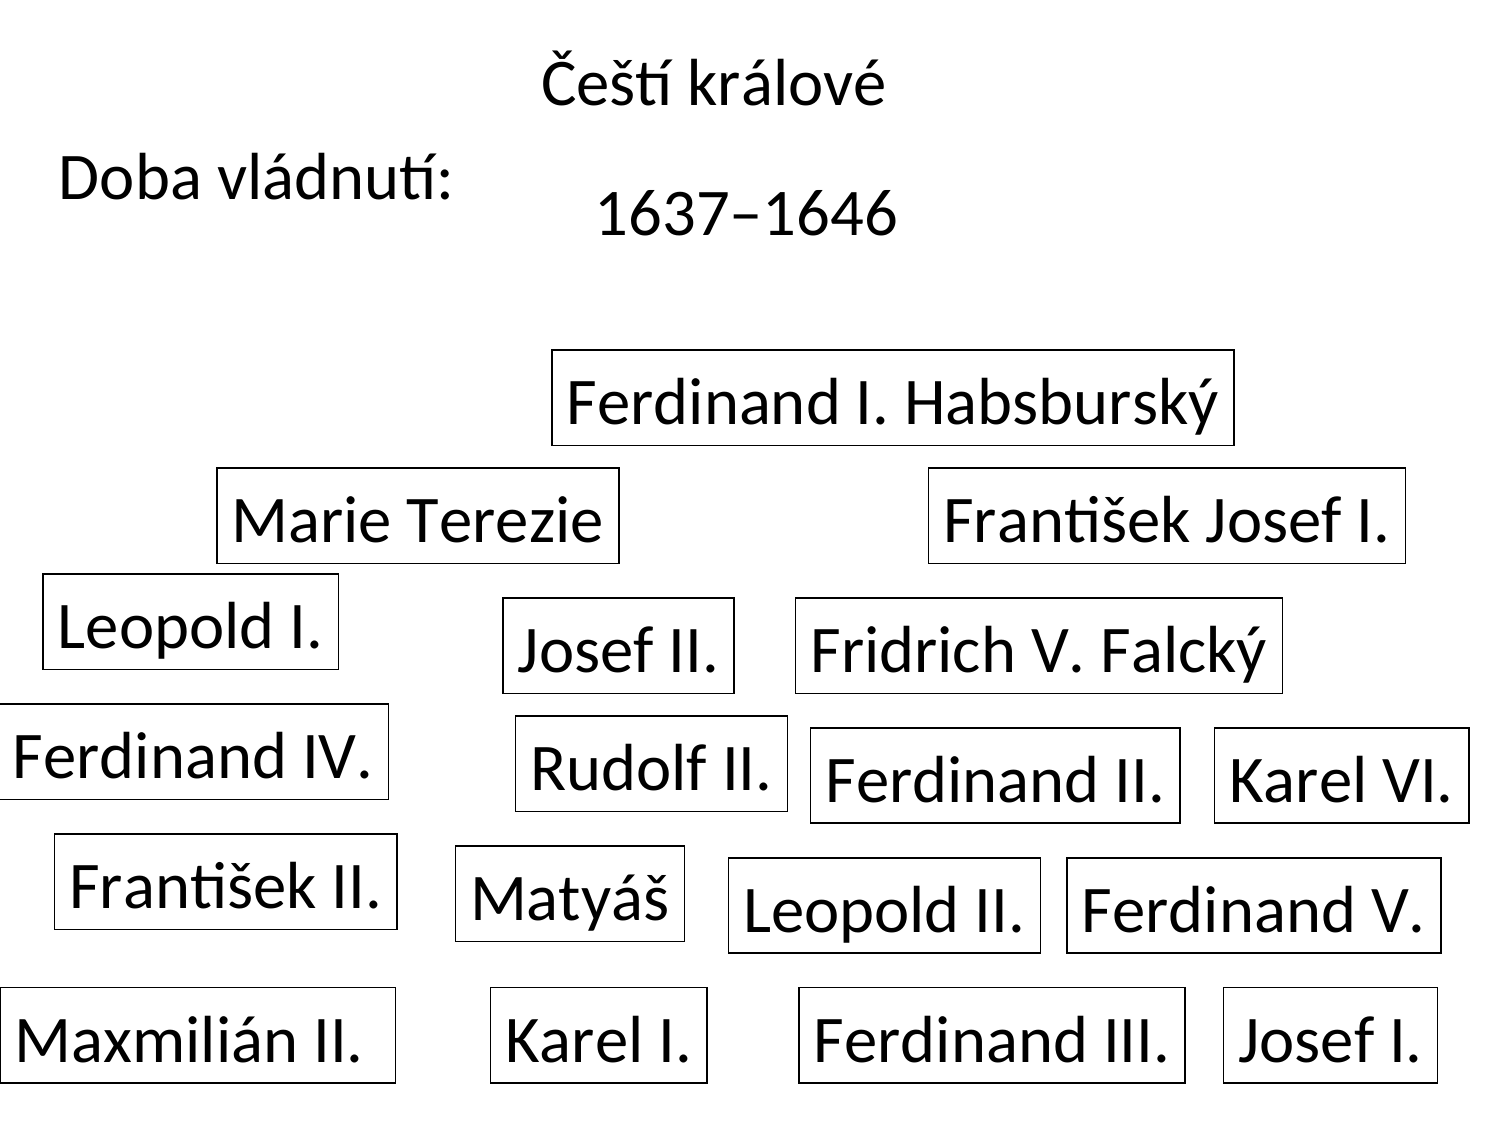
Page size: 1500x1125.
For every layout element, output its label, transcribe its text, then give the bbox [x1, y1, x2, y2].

text_box František II. [54, 834, 398, 930]
text_box Marie Terezie [216, 467, 620, 564]
text_box Doba vládnutí: [44, 125, 470, 221]
text_box Čeští králové [526, 30, 903, 127]
text_box Maxmilián II. [0, 987, 396, 1084]
text_box Leopold I. [43, 574, 339, 670]
text_box František Josef I. [928, 467, 1406, 564]
text_box Ferdinand III. [798, 987, 1186, 1084]
text_box Karel I. [490, 987, 708, 1084]
text_box Ferdinand IV. [0, 704, 389, 800]
text_box Ferdinand V. [1067, 857, 1441, 954]
text_box Fridrich V. Falcký [795, 597, 1283, 694]
text_box Matyáš [455, 846, 685, 942]
text_box Ferdinand II. [810, 727, 1181, 824]
text_box Leopold II. [728, 857, 1041, 954]
text_box 1637–1646 [549, 160, 913, 257]
text_box Karel VI. [1214, 727, 1469, 824]
text_box Ferdinand I. Habsburský [551, 349, 1234, 446]
text_box Rudolf II. [515, 716, 788, 812]
text_box Josef II. [503, 597, 735, 694]
text_box Josef I. [1223, 987, 1438, 1084]
